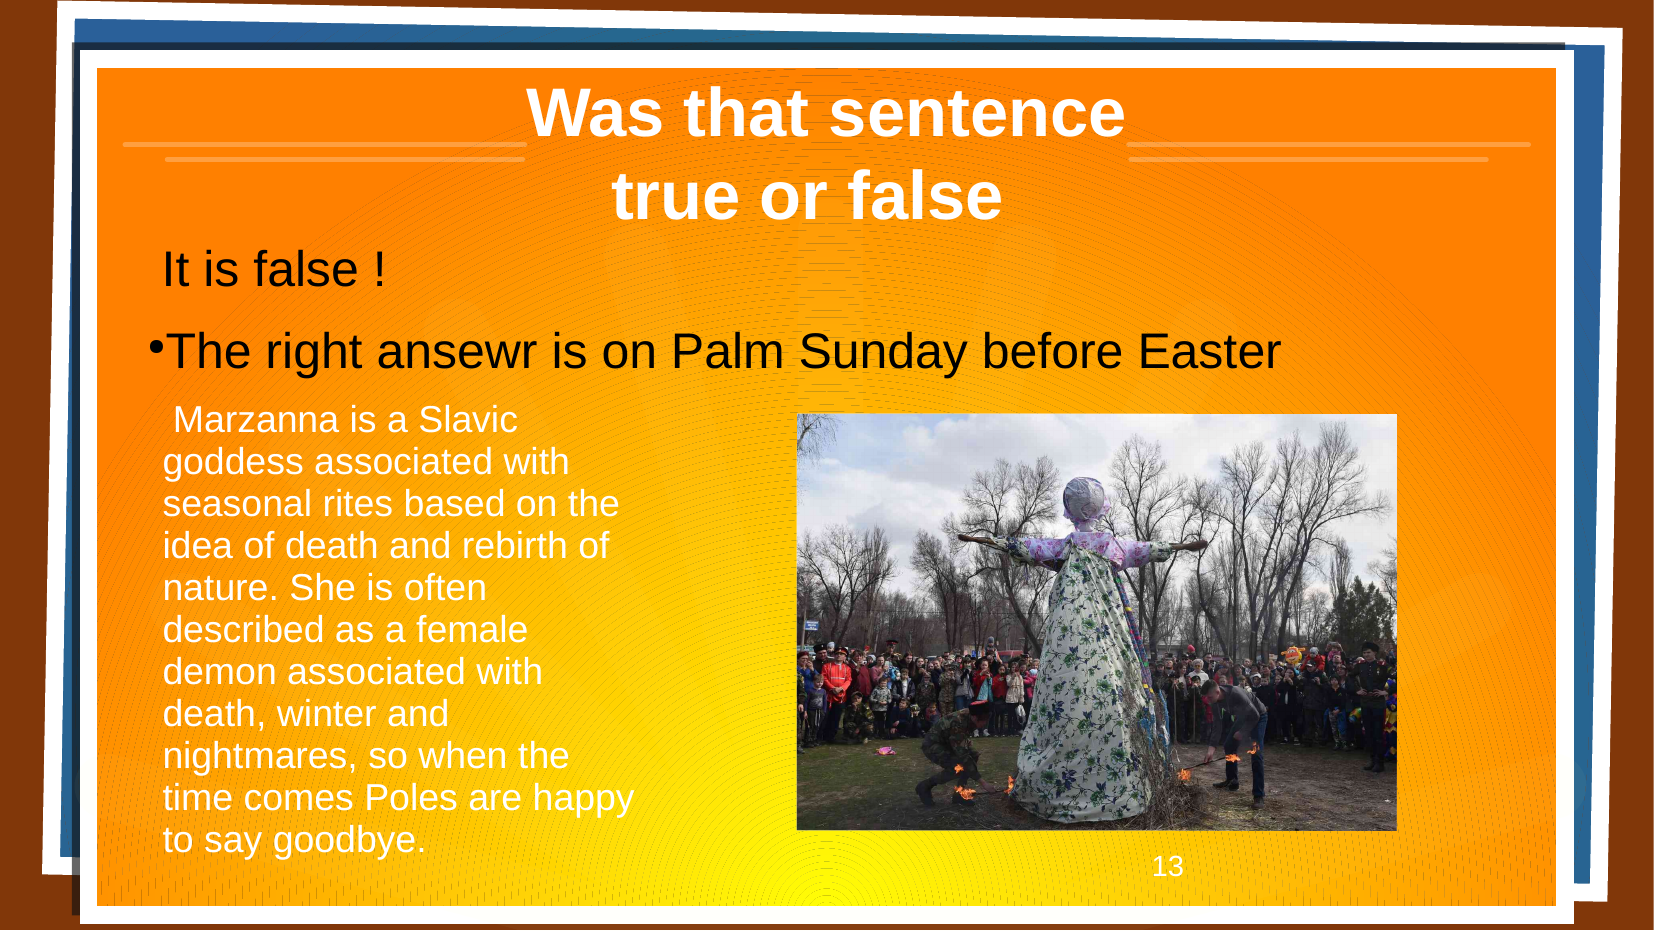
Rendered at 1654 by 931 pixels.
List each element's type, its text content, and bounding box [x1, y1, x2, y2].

picture [796, 413, 1397, 831]
text_box Marzanna is a Slavic goddess associated with seasonal rites based on the idea of death and rebirth of nature. She is often described as a female demon associated with death, winter and nightmares, so when the time comes Poles are happy to say goodbye. [147, 390, 650, 532]
list It is false ! The right ansewr is on Palm Sunday before Easter [147, 236, 1506, 827]
text_box [1151, 847, 1506, 912]
title Was that sentence true or false [501, 35, 1152, 236]
